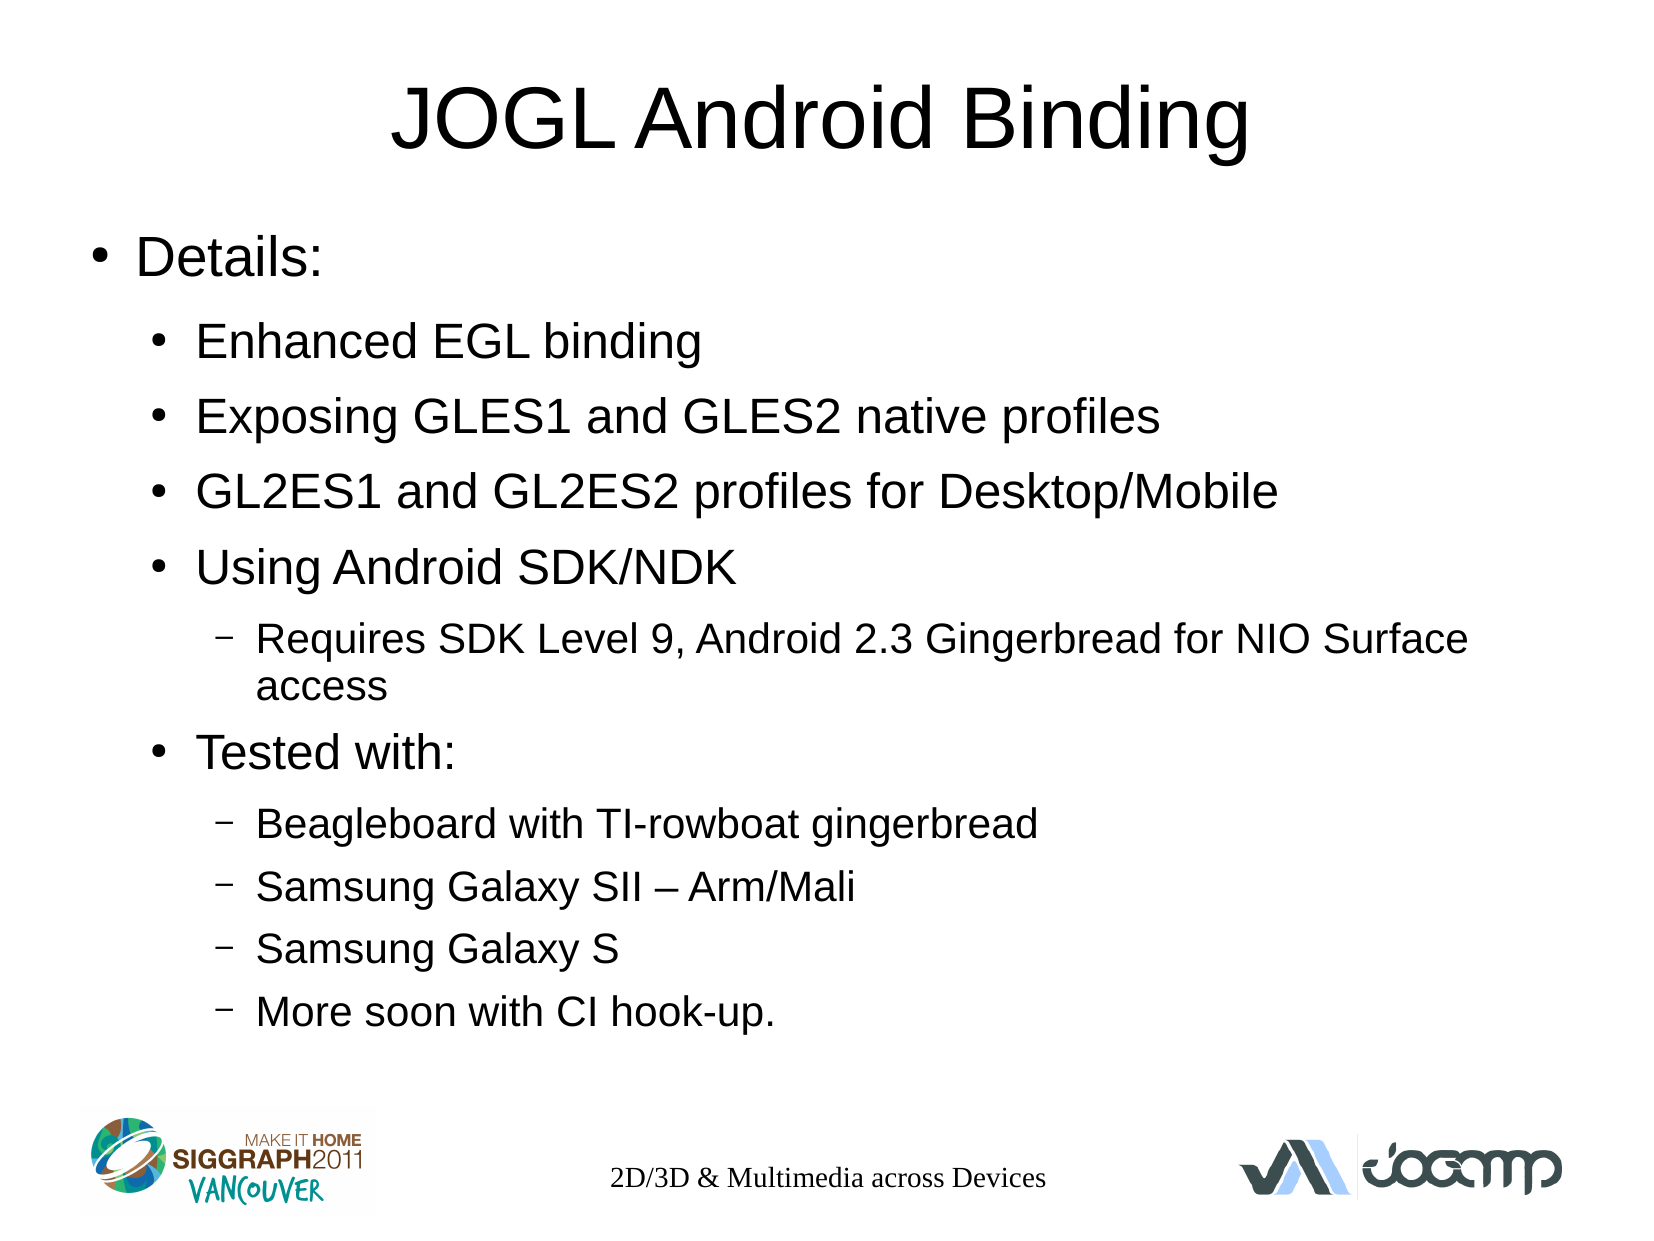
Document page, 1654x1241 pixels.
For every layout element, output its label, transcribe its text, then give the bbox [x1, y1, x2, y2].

picture [1237, 1134, 1562, 1200]
title JOGL Android Binding [68, 56, 1576, 181]
picture [80, 1106, 376, 1217]
list Details: Enhanced EGL binding Exposing GLES1 and GLES2 native profiles GL2ES1 and GL2ES2 profiles for Desktop/Mobile Using Android SDK/NDK Requires SDK Level 9, Android 2.3 Gingerbread for NIO Surface access Tested with: Beagleboard with TI-rowboat gingerbread Samsung Galaxy SII – Arm/Mali Samsung Galaxy S More soon with CI hook-up. [75, 225, 1571, 1044]
